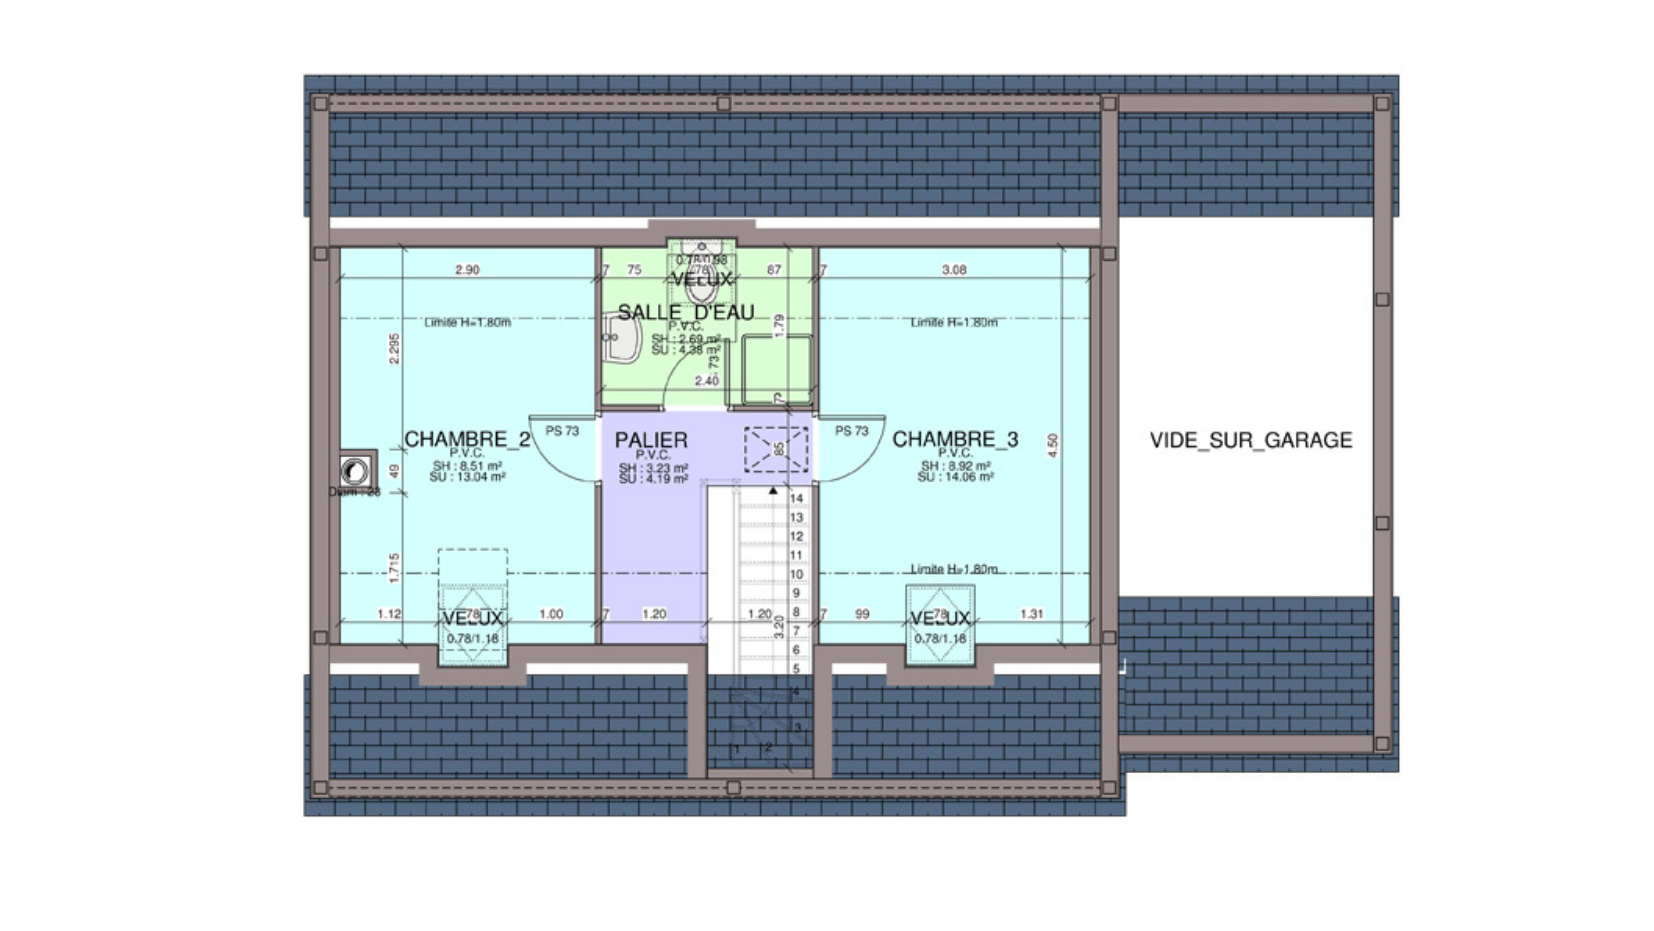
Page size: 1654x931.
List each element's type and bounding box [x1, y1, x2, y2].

picture [177, 16, 1506, 931]
